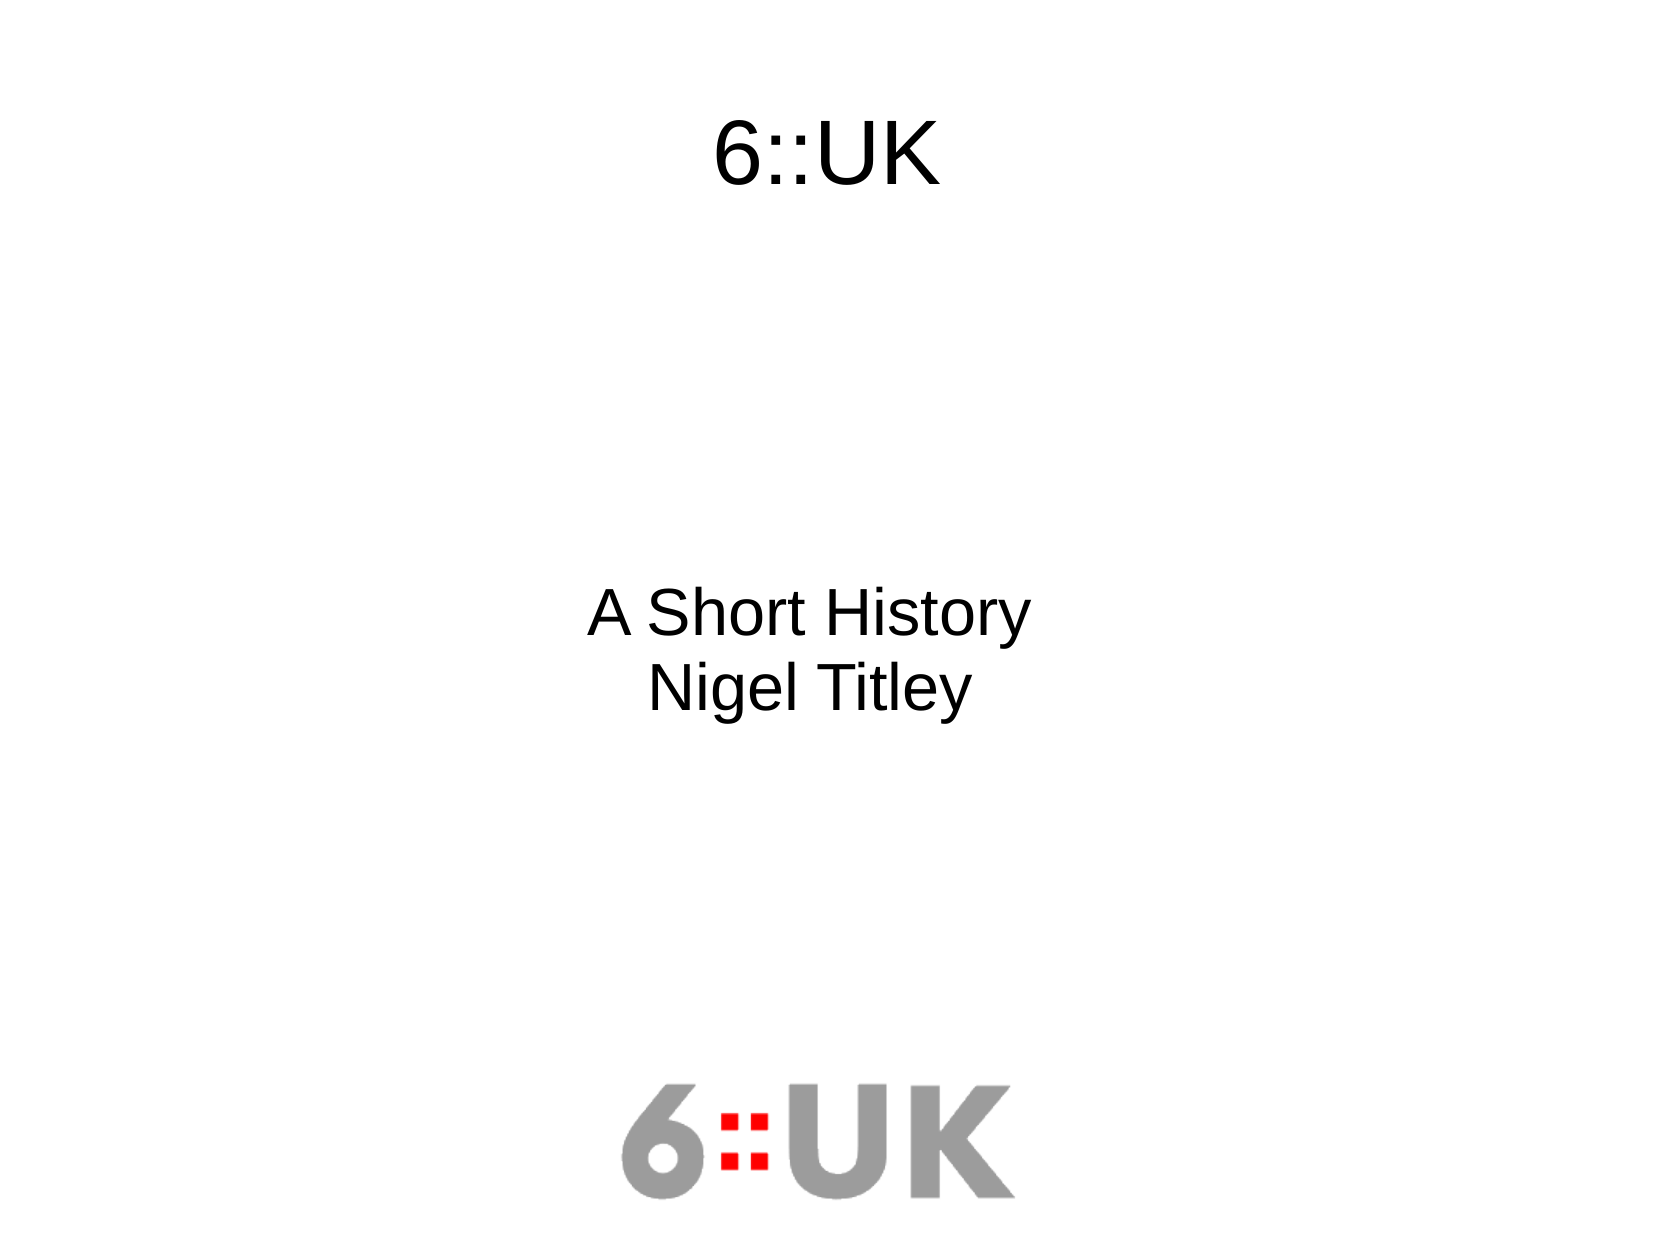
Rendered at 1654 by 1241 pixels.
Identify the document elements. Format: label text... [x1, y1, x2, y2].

title 6::UK [82, 49, 1571, 257]
picture [610, 1010, 1028, 1241]
subtitle A Short History Nigel Titley [82, 290, 1538, 1010]
